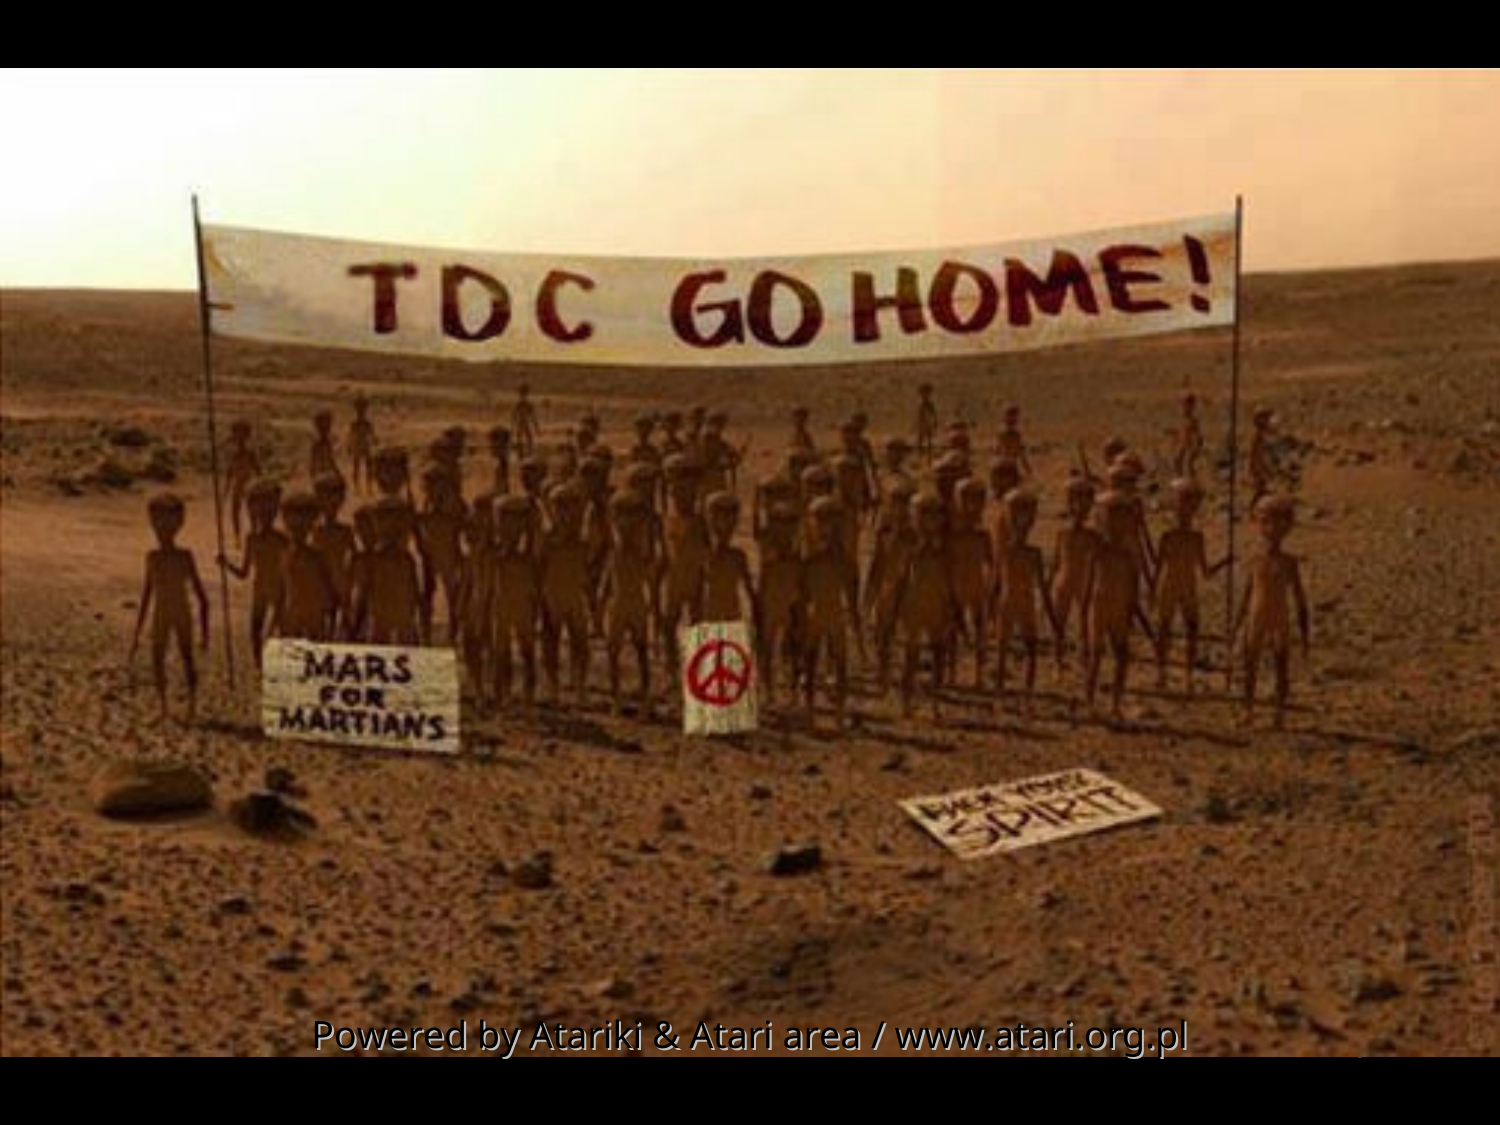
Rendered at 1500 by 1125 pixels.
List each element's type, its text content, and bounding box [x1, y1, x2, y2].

text_box Powered by Atariki & Atari area / www.atari.org.pl [0, 1003, 1500, 1064]
picture [0, 68, 1500, 1003]
